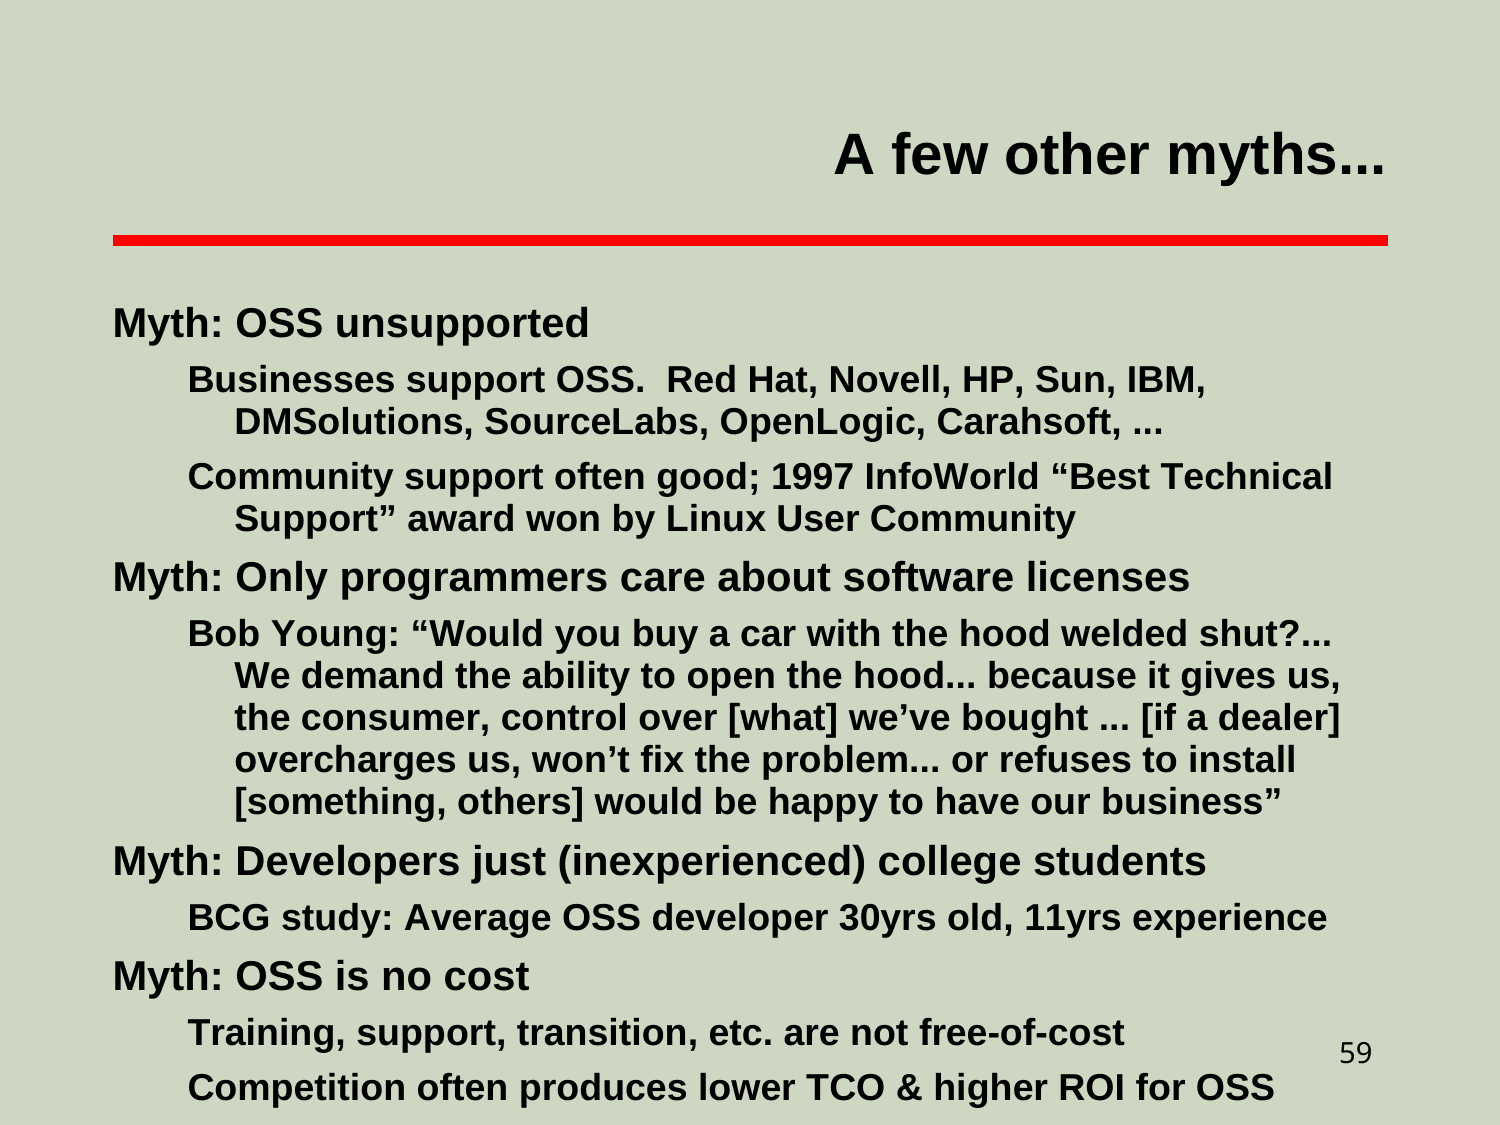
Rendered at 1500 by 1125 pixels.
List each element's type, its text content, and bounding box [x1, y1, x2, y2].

list Myth: OSS unsupported Businesses support OSS. Red Hat, Novell, HP, Sun, IBM, DMSolutions, SourceLabs, OpenLogic, Carahsoft, ... Community support often good; 1997 InfoWorld “Best Technical Support” award won by Linux User Community Myth: Only programmers care about software licenses Bob Young: “Would you buy a car with the hood welded shut?... We demand the ability to open the hood... because it gives us, the consumer, control over [what] we’ve bought ... [if a dealer] overcharges us, won’t fix the problem... or refuses to install [something, others] would be happy to have our business” Myth: Developers just (inexperienced) college students BCG study: Average OSS developer 30yrs old, 11yrs experience Myth: OSS is no cost Training, support, transition, etc. are not free-of-cost Competition often produces lower TCO & higher ROI for OSS [112, 299, 1388, 1109]
title A few other myths... [337, 93, 1388, 217]
